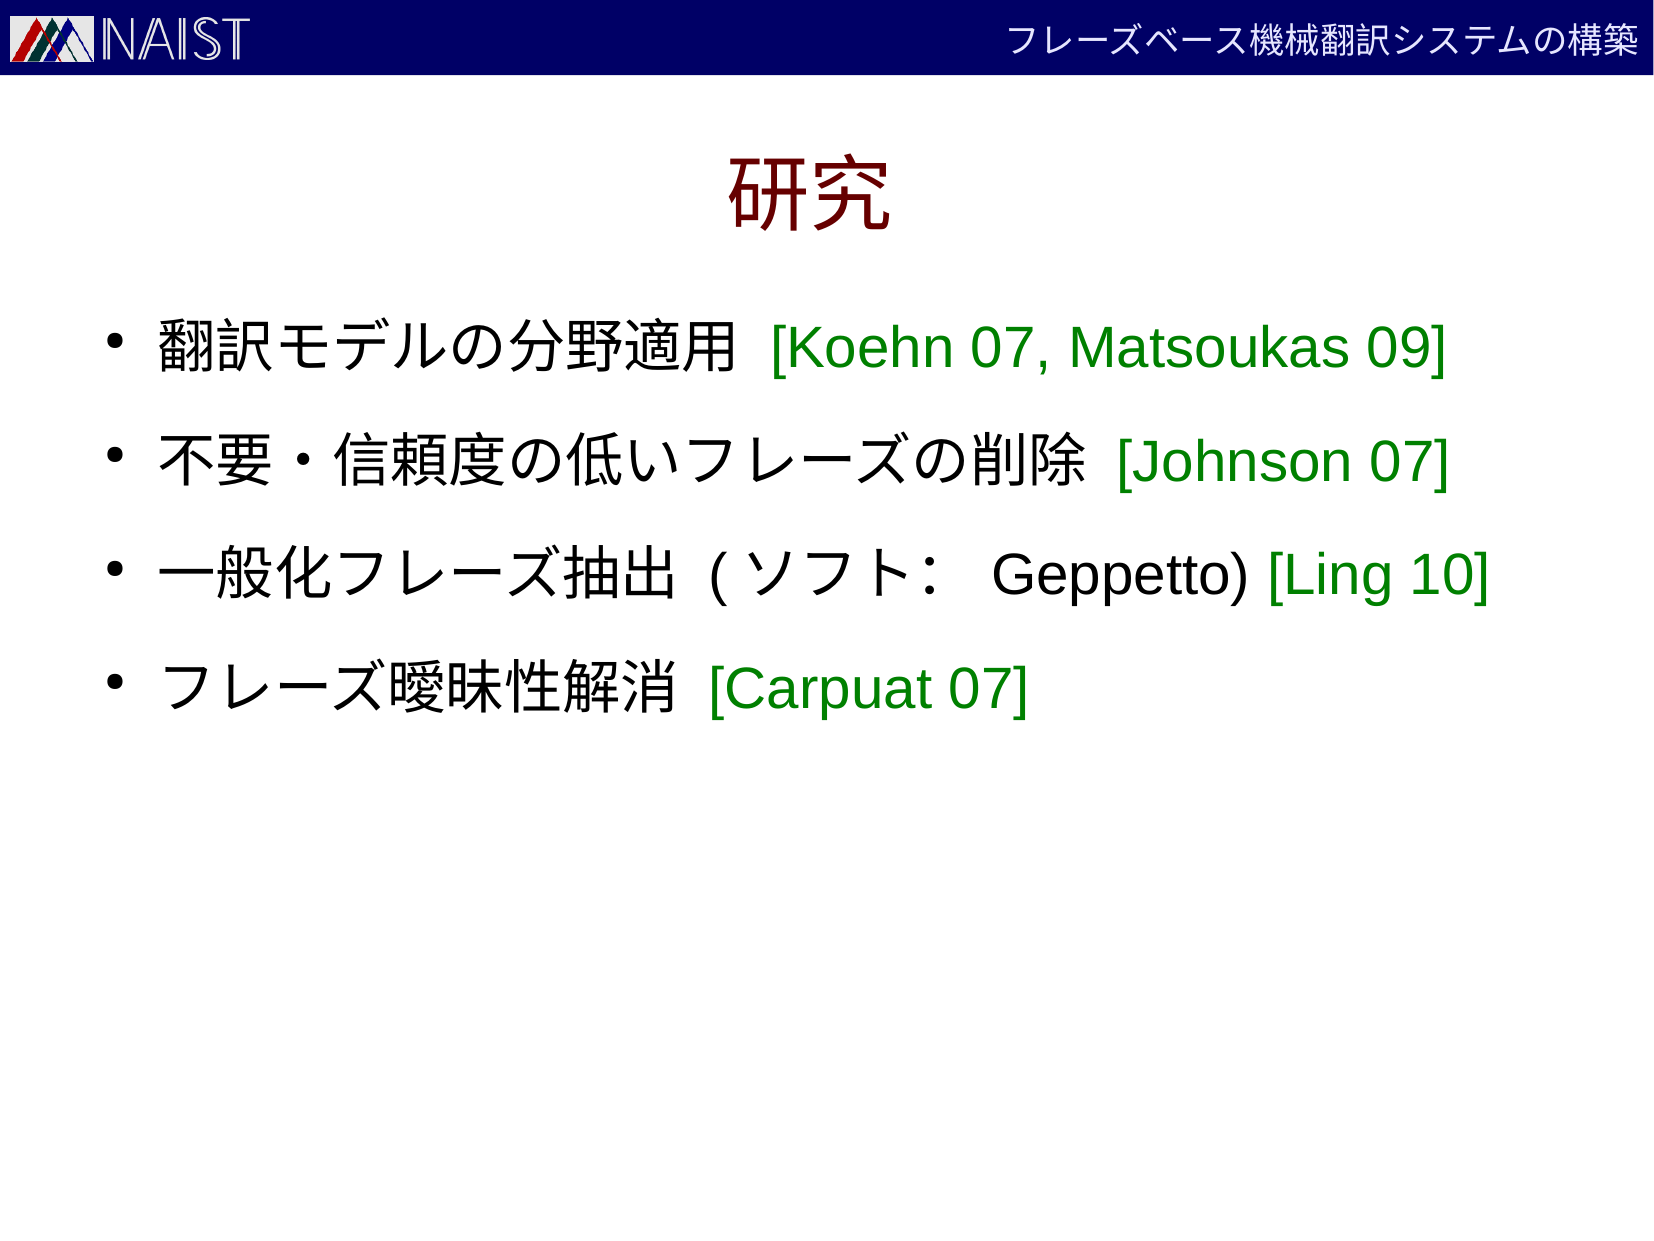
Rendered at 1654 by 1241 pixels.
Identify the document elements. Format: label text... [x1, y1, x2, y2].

picture [10, 16, 94, 62]
title 研究 [75, 92, 1564, 285]
picture [102, 17, 251, 60]
list 翻訳モデルの分野適用 [Koehn 07, Matsoukas 09] 不要・信頼度の低いフレーズの削除 [Johnson 07] 一般化フレーズ抽出 (ソフト：Geppetto) [Ling 10] フレーズ曖昧性解消 [Carpuat 07] [86, 300, 1576, 1119]
